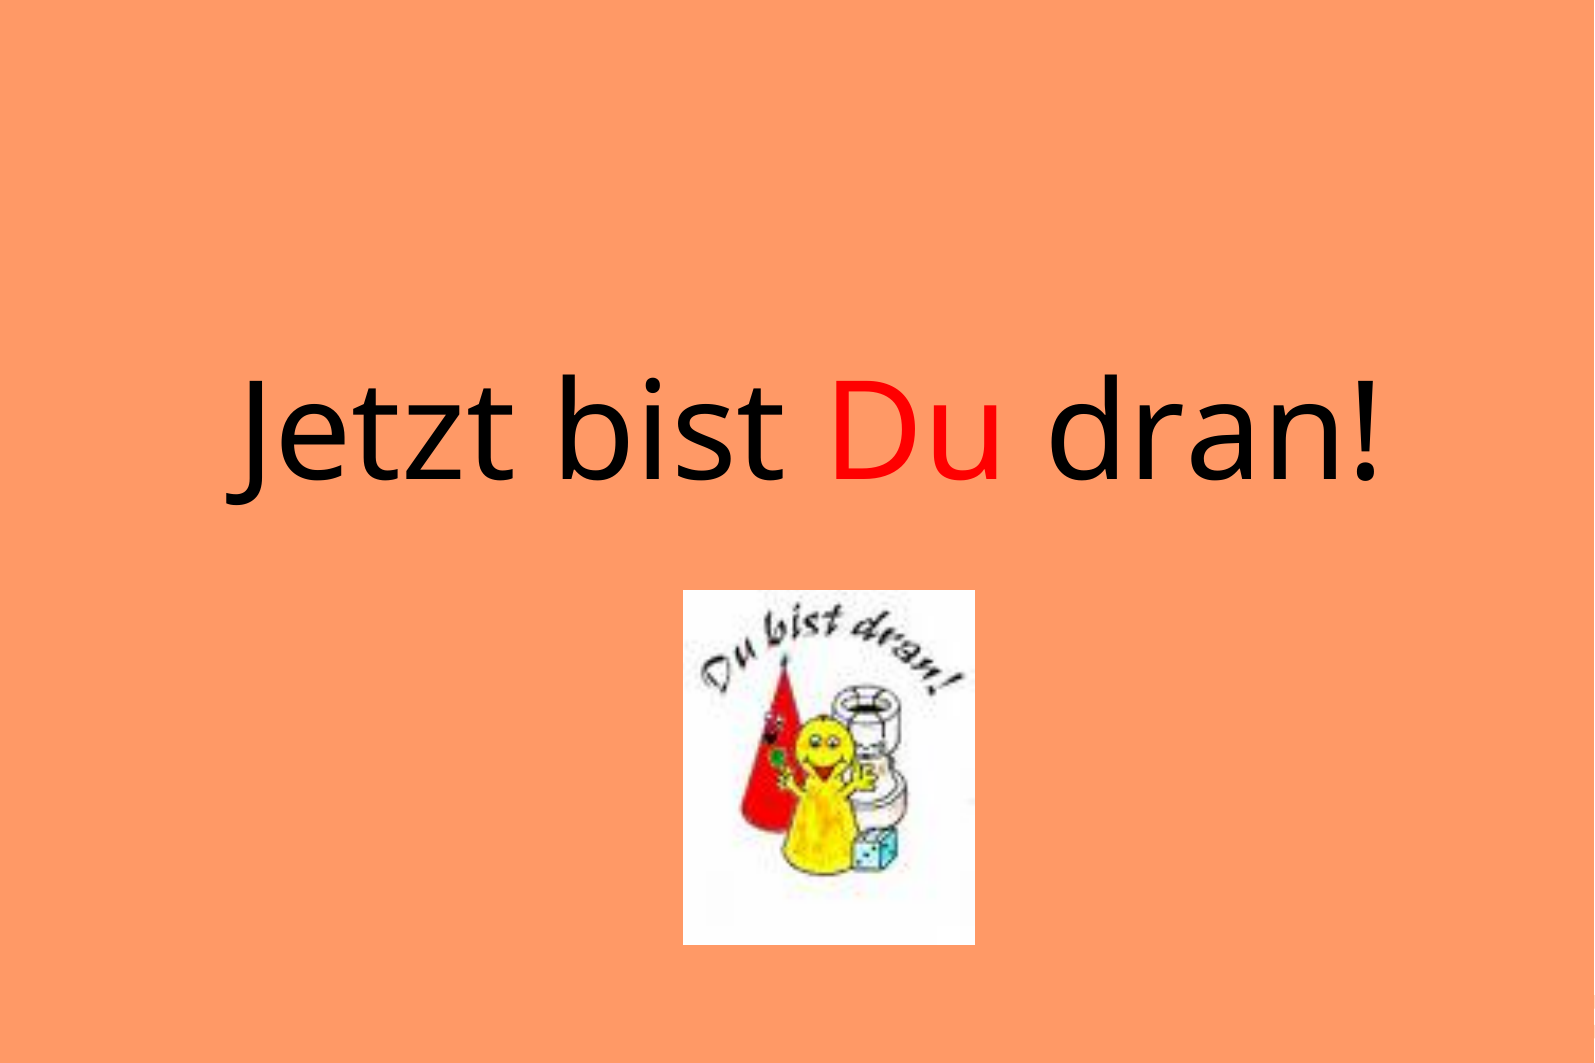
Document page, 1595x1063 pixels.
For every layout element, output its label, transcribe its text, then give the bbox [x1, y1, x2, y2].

subtitle Jetzt bist Du dran! [117, 0, 1505, 971]
picture [683, 590, 975, 945]
